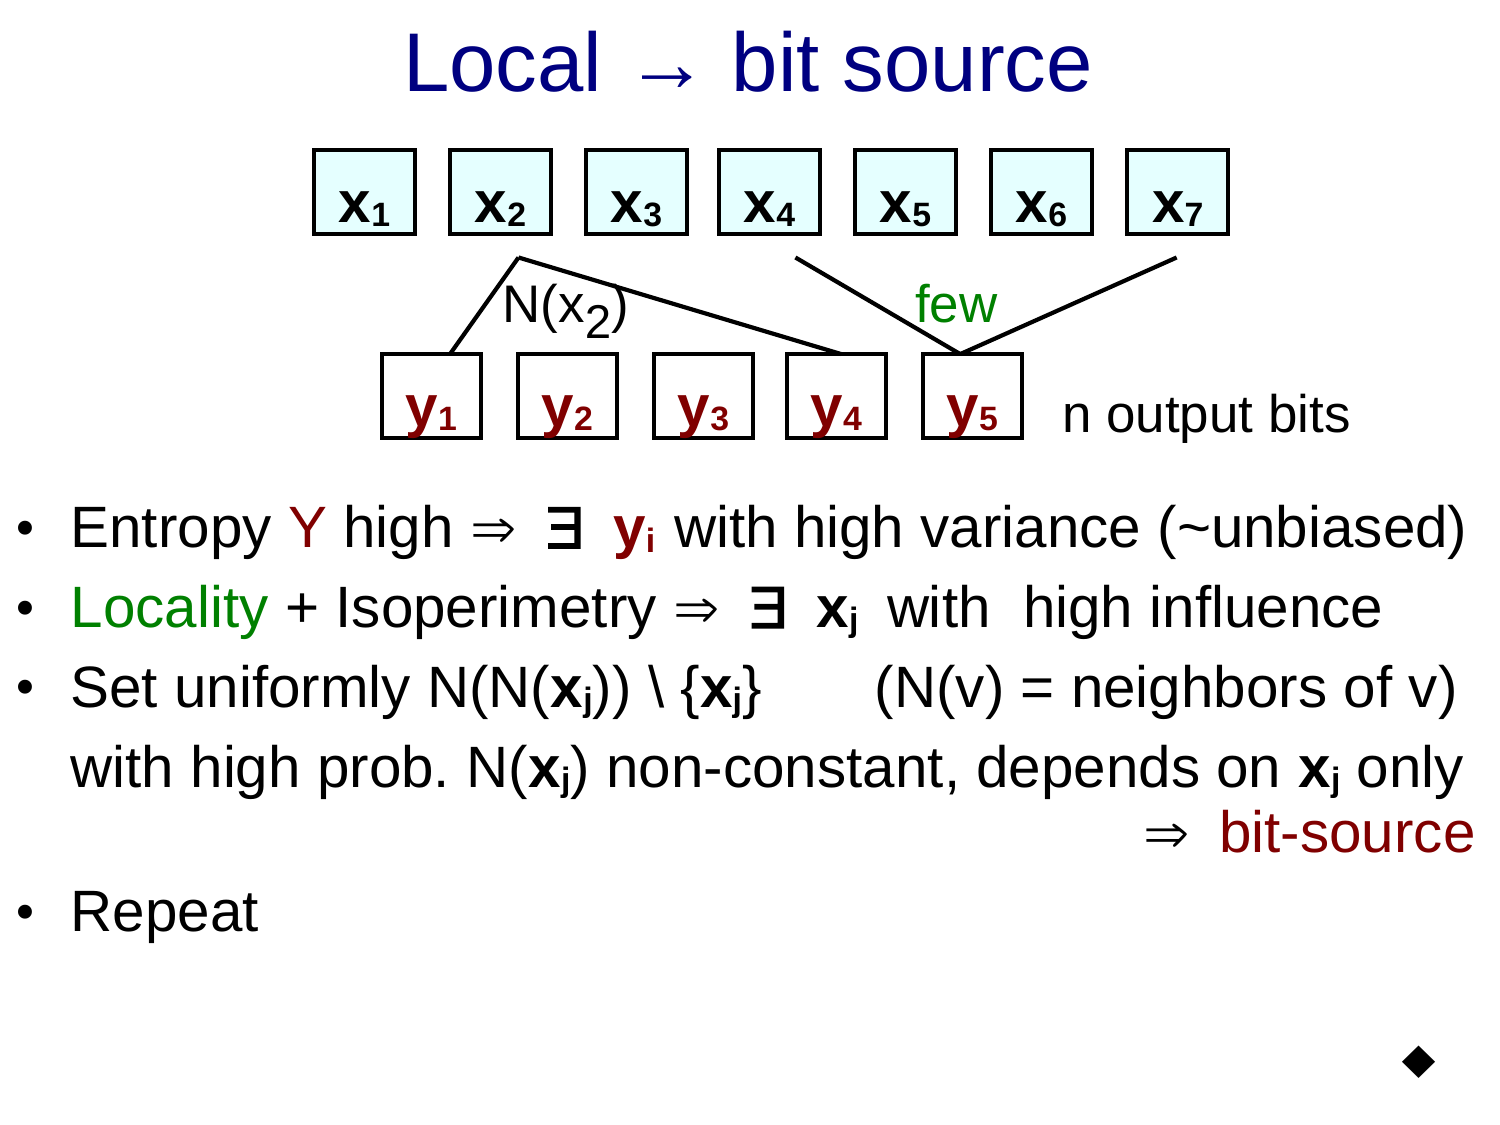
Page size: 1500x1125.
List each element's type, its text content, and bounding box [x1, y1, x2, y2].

text_box x7 [1127, 149, 1229, 235]
text_box y5 [922, 354, 1022, 439]
text_box y1 [381, 354, 481, 439]
text_box n output bits [1047, 371, 1388, 451]
text_box y3 [654, 354, 753, 439]
text_box x1 [313, 149, 415, 235]
text_box y4 [786, 354, 886, 439]
text_box  [1387, 1012, 1473, 1098]
text_box few [900, 262, 1013, 341]
text_box x4 [718, 149, 820, 235]
text_box x2 [449, 149, 552, 235]
text_box x5 [854, 149, 957, 235]
text_box x3 [586, 149, 688, 235]
title Local → bit source [0, 0, 1497, 125]
text_box y2 [517, 356, 617, 439]
text_box x6 [991, 149, 1093, 235]
list Entropy Y high   yi with high variance (~unbiased) Locality + Isoperimetry   xj with high influence Set uniformly N(N(xj)) \ {xj} (N(v) = neighbors of v) with high prob. N(xj) non-constant, depends on xj only  bit-source Repeat [0, 487, 1500, 1125]
text_box N(x2) [487, 262, 655, 356]
